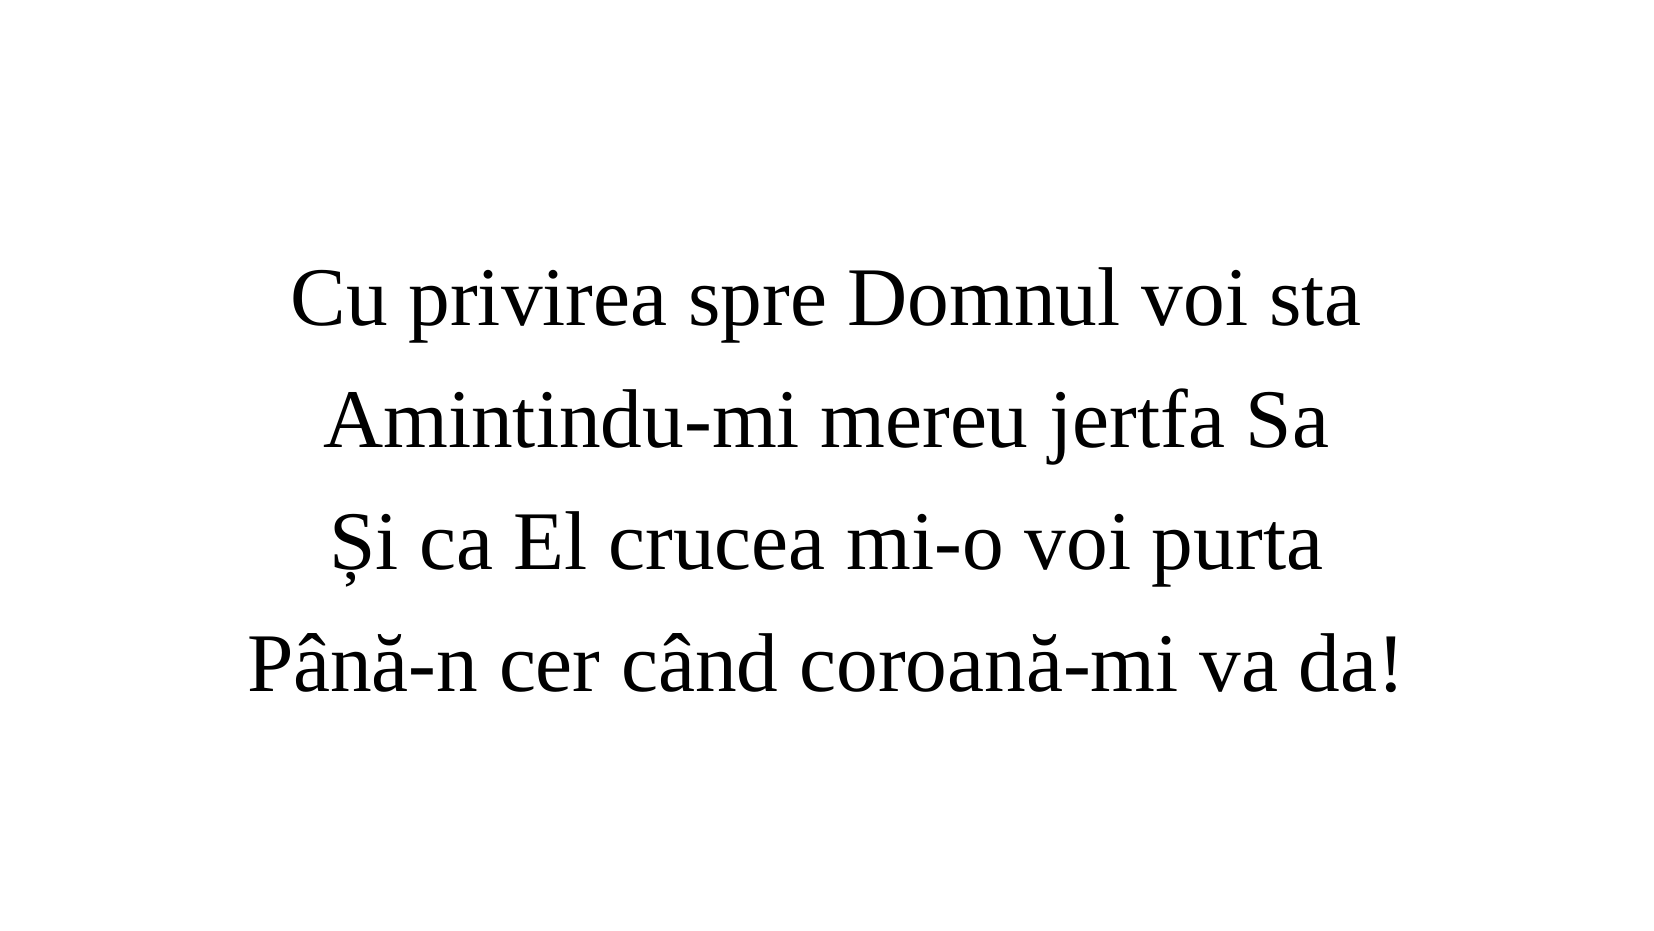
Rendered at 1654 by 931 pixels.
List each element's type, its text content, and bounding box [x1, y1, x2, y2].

subtitle Cu privirea spre Domnul voi sta Amintindu-mi mereu jertfa Sa Și ca El crucea mi-o voi purta Până-n cer când coroană-mi va da! [165, 238, 1489, 713]
